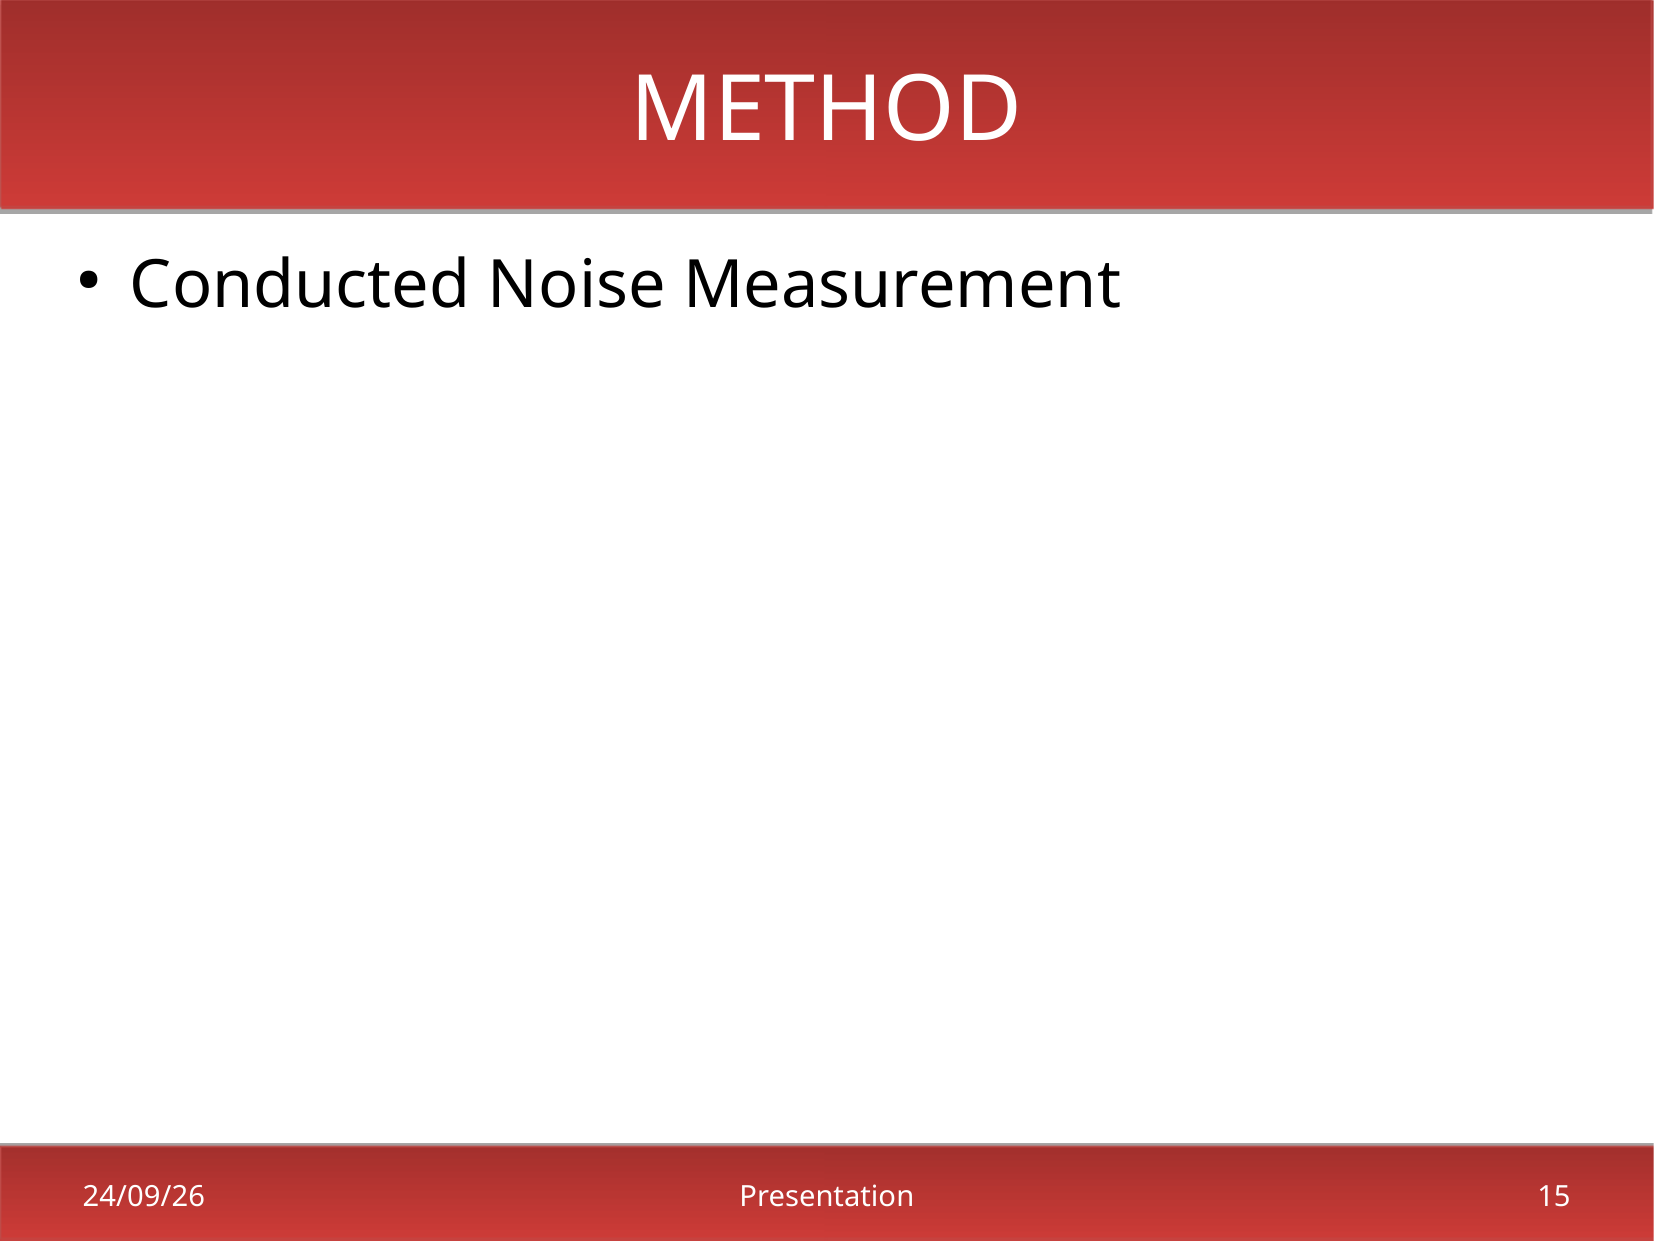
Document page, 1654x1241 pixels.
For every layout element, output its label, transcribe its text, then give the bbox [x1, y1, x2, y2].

picture [0, 1143, 1654, 1241]
picture [0, 0, 1654, 214]
title METHOD [59, 31, 1595, 178]
list Conducted Noise Measurement [59, 236, 1595, 1055]
